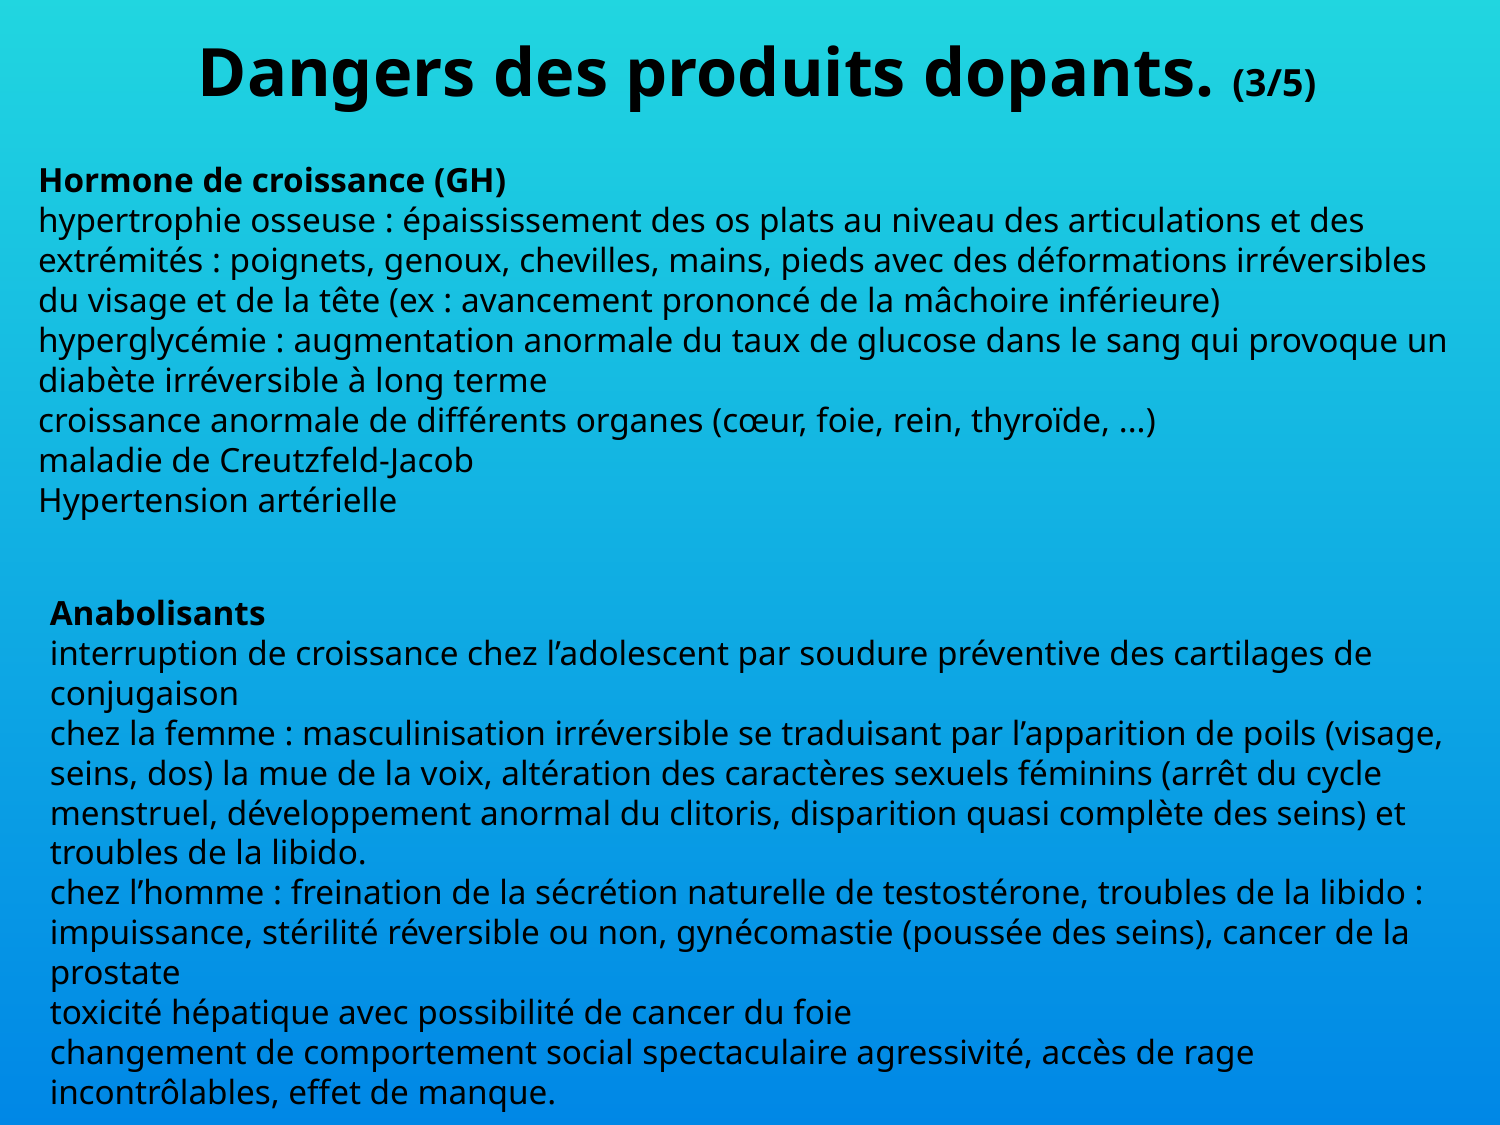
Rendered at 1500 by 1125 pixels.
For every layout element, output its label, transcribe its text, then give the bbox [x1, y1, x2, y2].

text_box Hormone de croissance (GH) hypertrophie osseuse : épaississement des os plats au niveau des articulations et des extrémités : poignets, genoux, chevilles, mains, pieds avec des déformations irréversibles du visage et de la tête (ex : avancement prononcé de la mâchoire inférieure) hyperglycémie : augmentation anormale du taux de glucose dans le sang qui provoque un diabète irréversible à long terme croissance anormale de différents organes (cœur, foie, rein, thyroïde, ...) maladie de Creutzfeld-Jacob Hypertension artérielle [23, 152, 1477, 527]
title Dangers des produits dopants. (3/5) [82, 0, 1432, 141]
text_box Anabolisants interruption de croissance chez l’adolescent par soudure préventive des cartilages de conjugaison chez la femme : masculinisation irréversible se traduisant par l’apparition de poils (visage, seins, dos) la mue de la voix, altération des caractères sexuels féminins (arrêt du cycle menstruel, développement anormal du clitoris, disparition quasi complète des seins) et troubles de la libido. chez l’homme : freination de la sécrétion naturelle de testostérone, troubles de la libido : impuissance, stérilité réversible ou non, gynécomastie (poussée des seins), cancer de la prostate toxicité hépatique avec possibilité de cancer du foie changement de comportement social spectaculaire agressivité, accès de rage incontrôlables, effet de manque. [35, 584, 1477, 1119]
